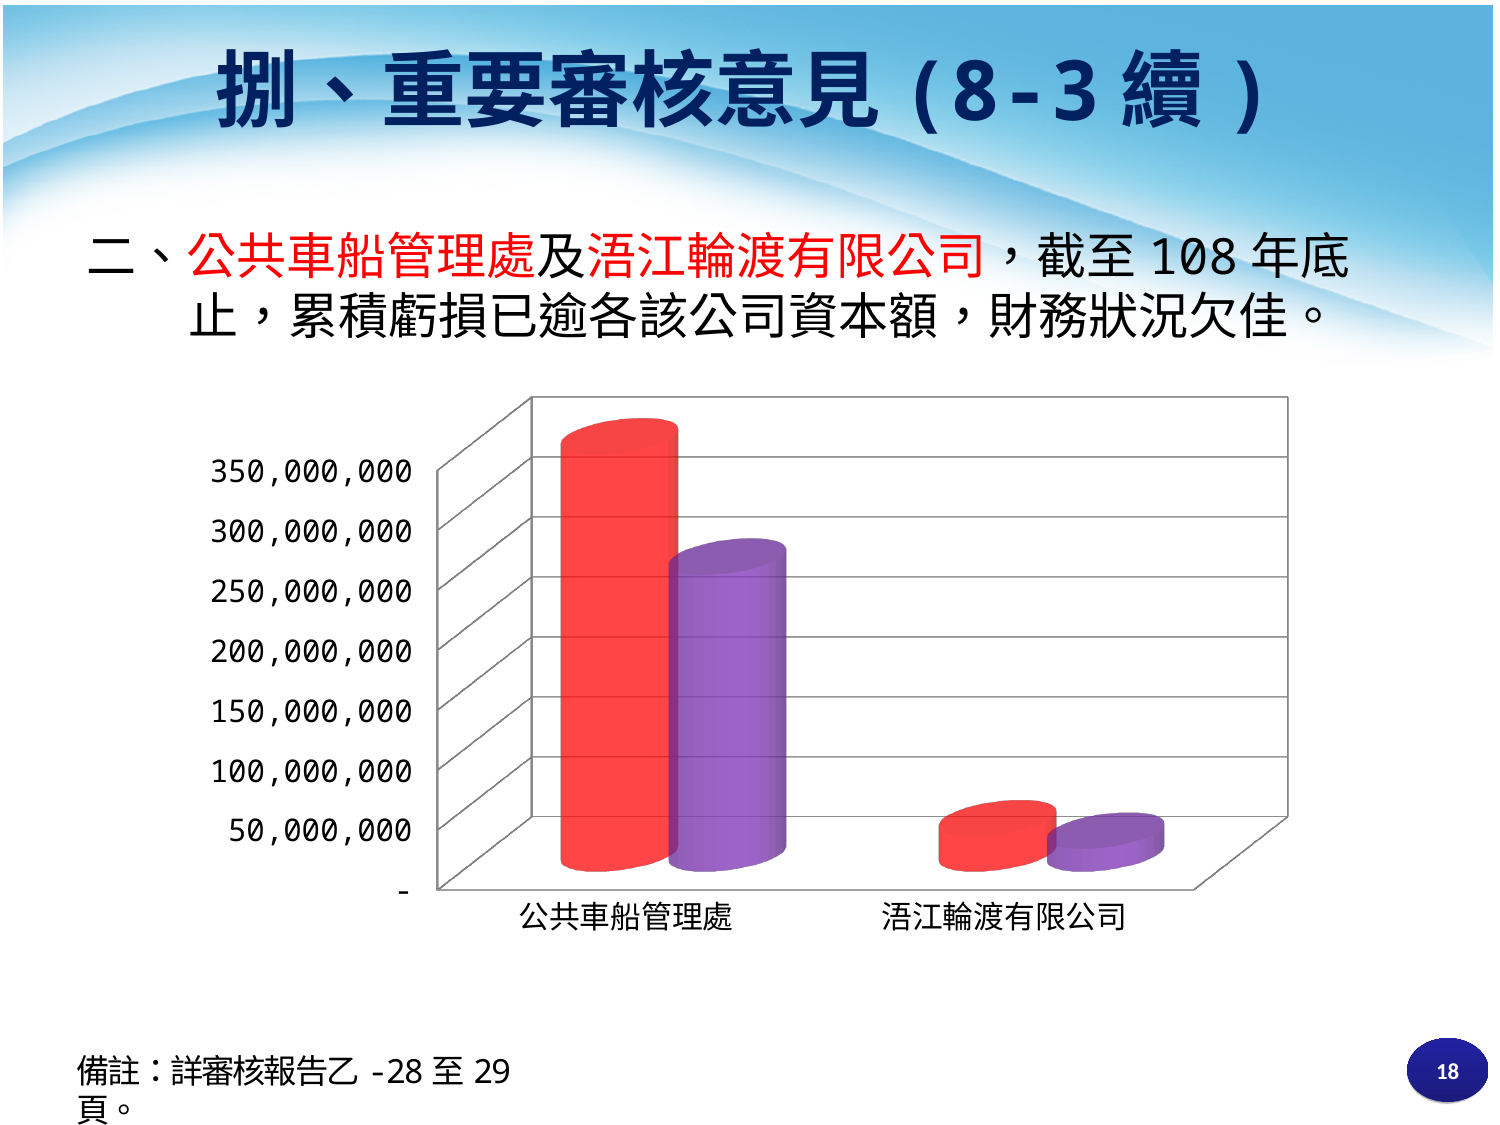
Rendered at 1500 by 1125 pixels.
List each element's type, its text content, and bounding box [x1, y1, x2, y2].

text_box 18 [1407, 1038, 1489, 1103]
text_box 二、公共車船管理處及浯江輪渡有限公司，截至108年底止，累積虧損已逾各該公司資本額，財務狀況欠佳。 [71, 216, 1424, 352]
chart [191, 361, 1329, 1031]
picture [0, 0, 1498, 1125]
text_box 捌、重要審核意見(8-3續) [0, 29, 1489, 145]
text_box 備註：詳審核報告乙-28至29頁。 [61, 1042, 561, 1125]
